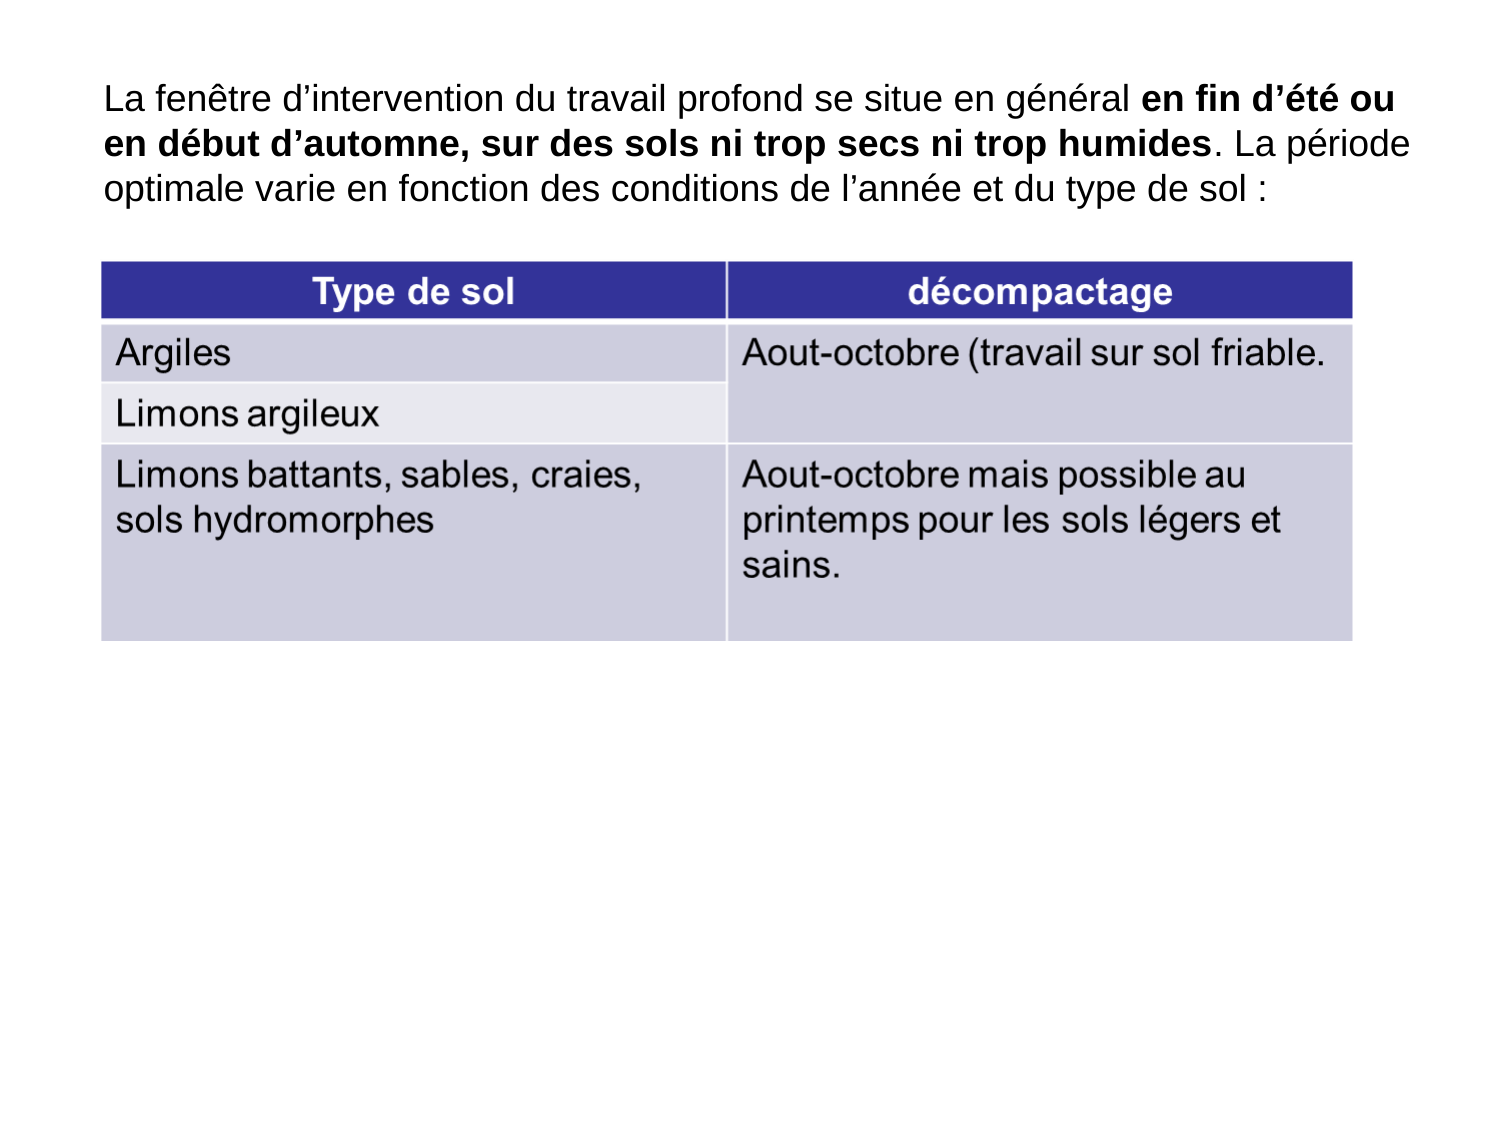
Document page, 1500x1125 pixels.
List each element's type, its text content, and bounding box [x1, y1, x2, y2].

picture [100, 255, 1354, 643]
list La fenêtre d’intervention du travail profond se situe en général en fin d’été ou en début d’automne, sur des sols ni trop secs ni trop humides. La période optimale varie en fonction des conditions de l’année et du type de sol : [88, 66, 1439, 1005]
